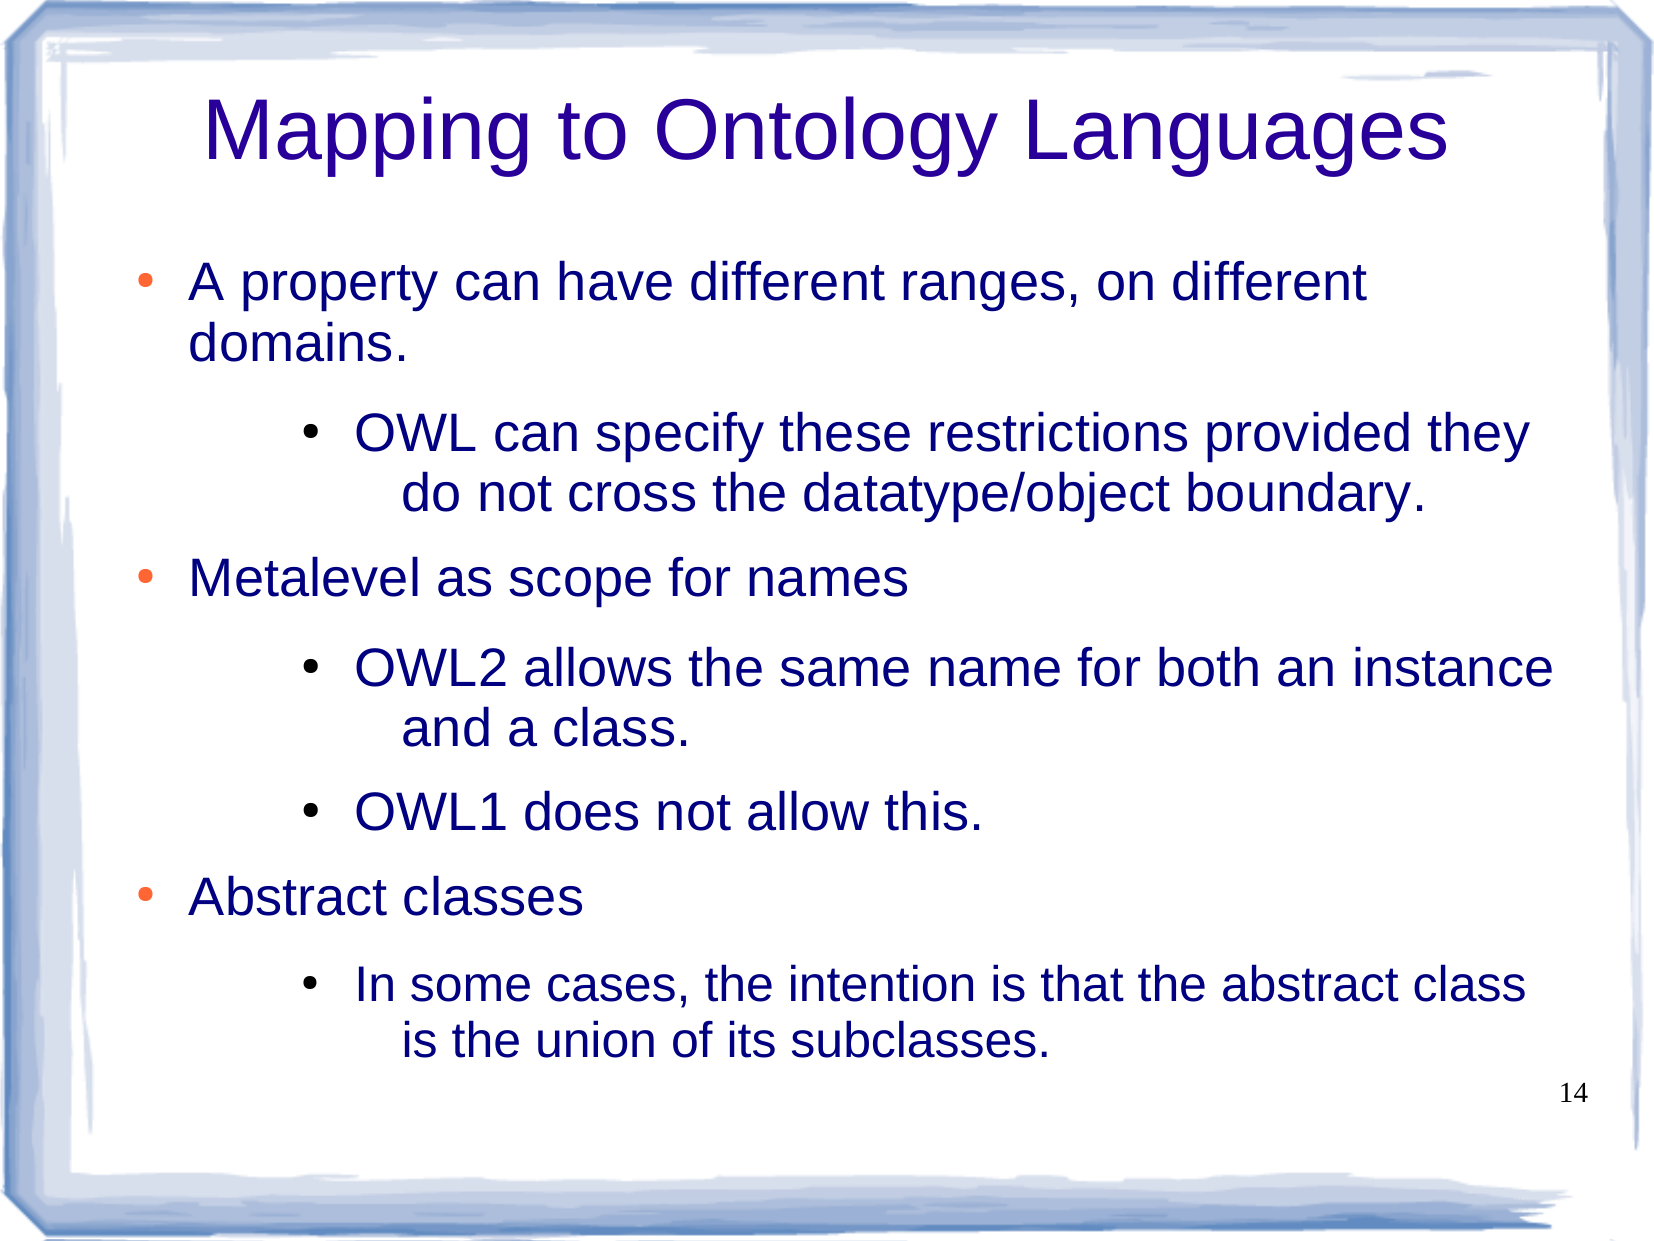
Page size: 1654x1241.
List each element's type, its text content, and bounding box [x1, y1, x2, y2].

title Mapping to Ontology Languages [82, 25, 1571, 233]
picture [0, 0, 1654, 1241]
list A property can have different ranges, on different domains. OWL can specify these restrictions provided they do not cross the datatype/object boundary. Metalevel as scope for names OWL2 allows the same name for both an instance and a class. OWL1 does not allow this. Abstract classes In some cases, the intention is that the abstract class is the union of its subclasses. [118, 251, 1571, 1071]
